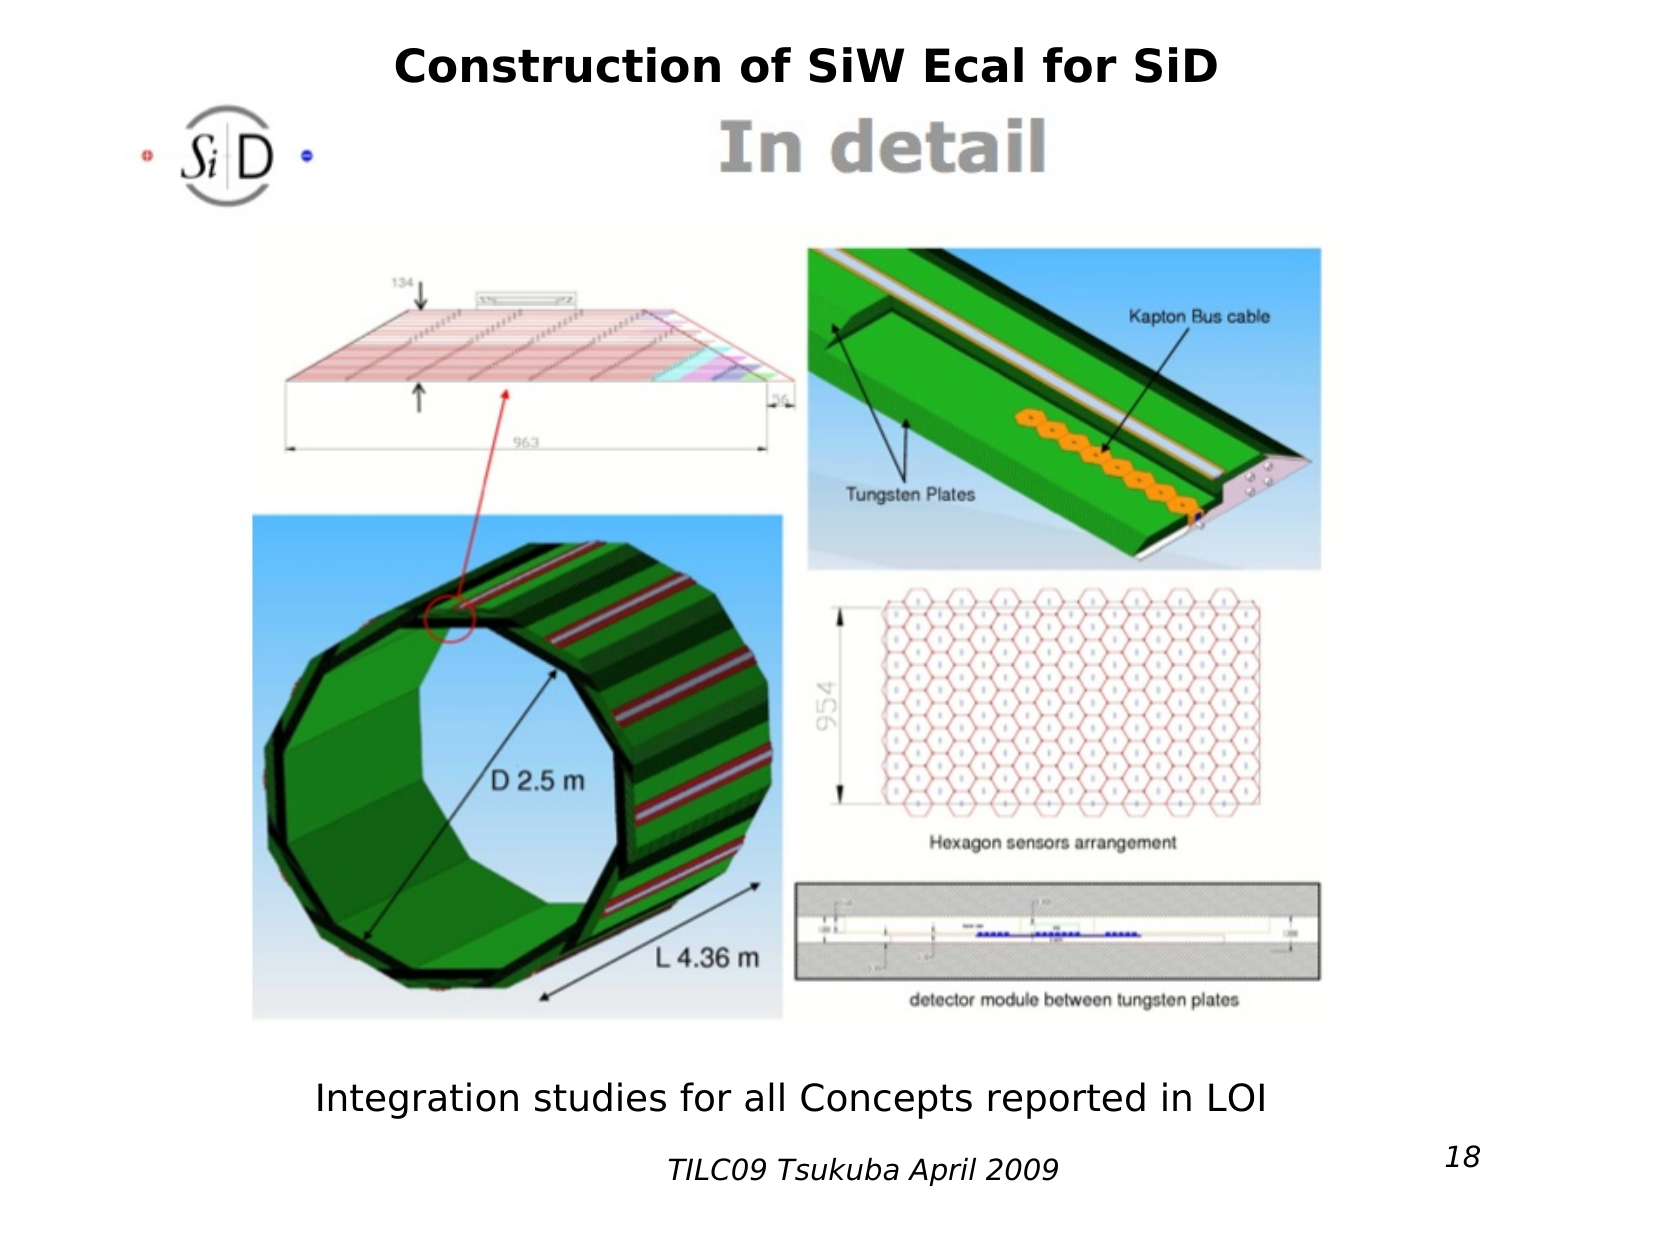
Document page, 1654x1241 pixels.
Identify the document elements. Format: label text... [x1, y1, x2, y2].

text_box Construction of SiW Ecal for SiD [378, 32, 1216, 101]
text_box Integration studies for all Concepts reported in LOI [300, 1069, 1262, 1129]
picture [124, 94, 1501, 1048]
